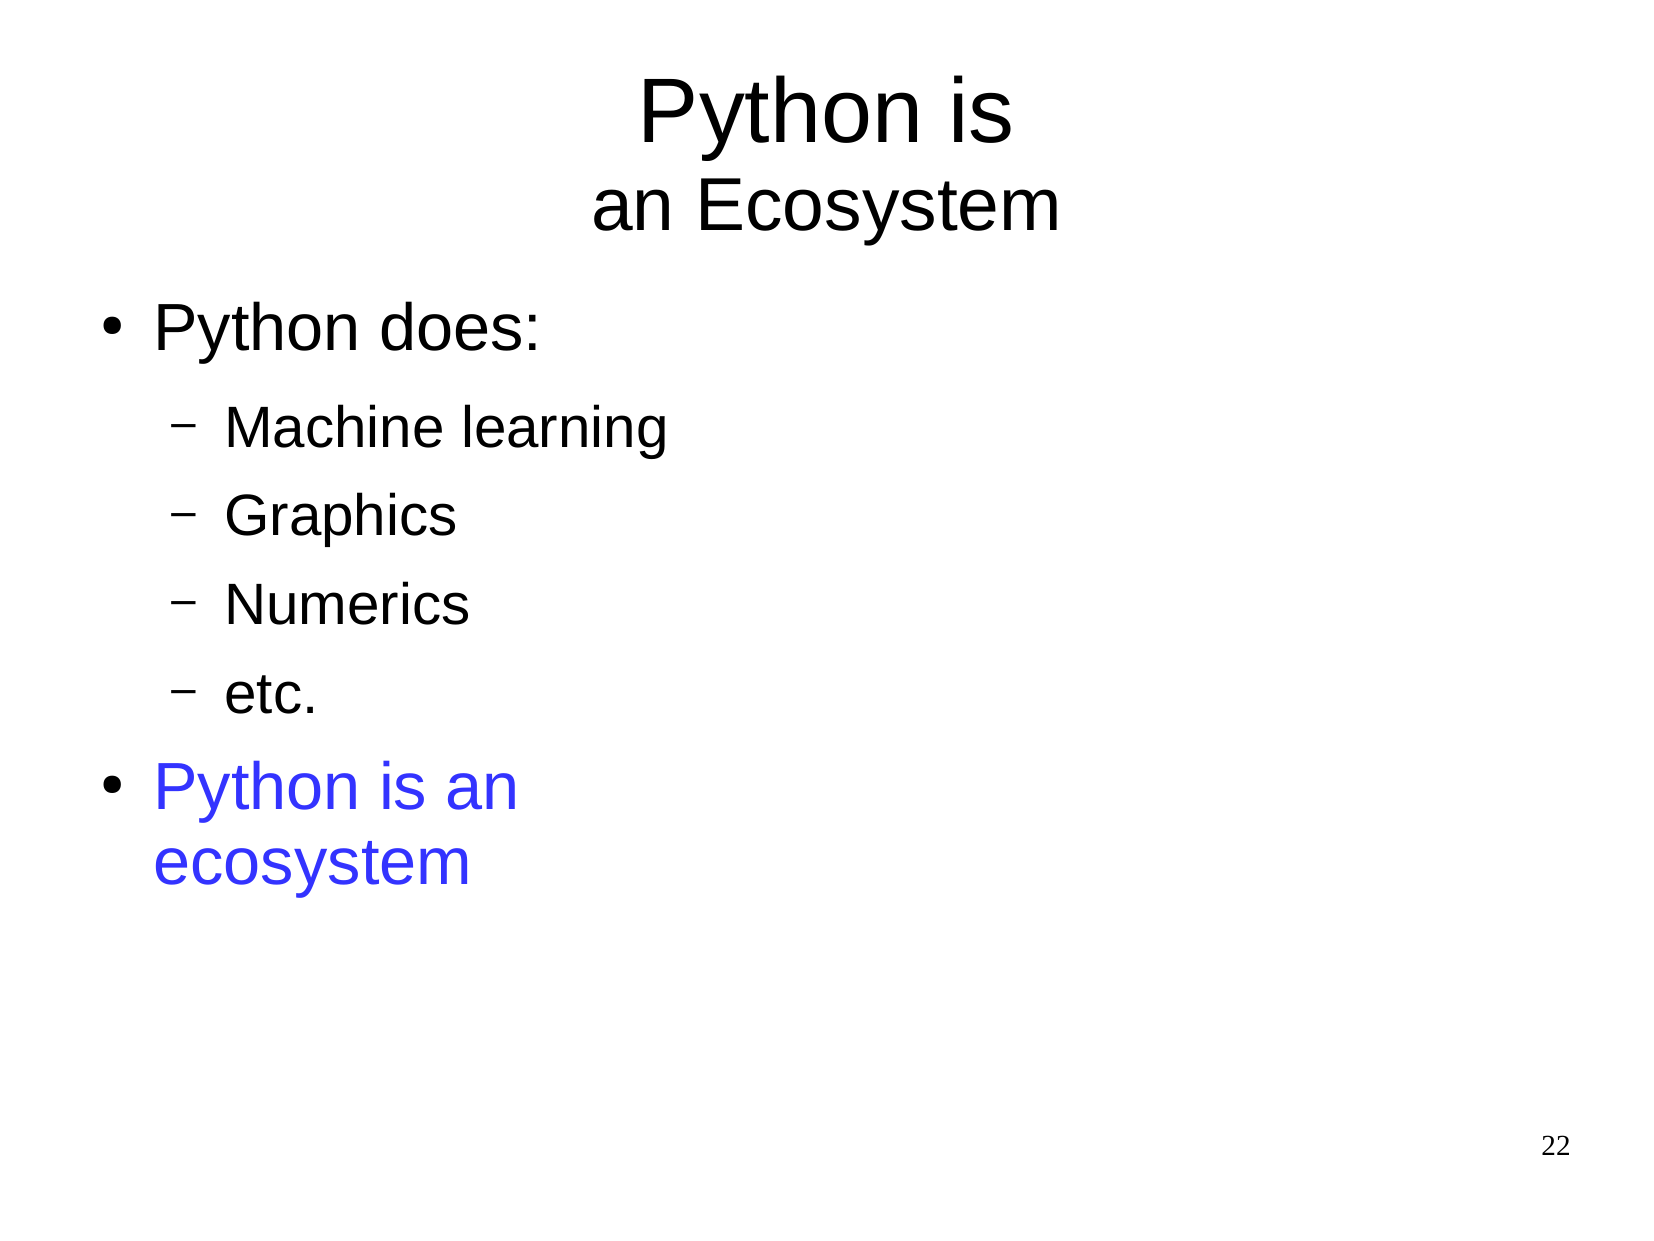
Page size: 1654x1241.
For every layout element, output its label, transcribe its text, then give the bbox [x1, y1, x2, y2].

title Python is an Ecosystem [82, 49, 1571, 257]
list Python does: Machine learning Graphics Numerics etc. Python is an ecosystem [82, 290, 809, 1010]
